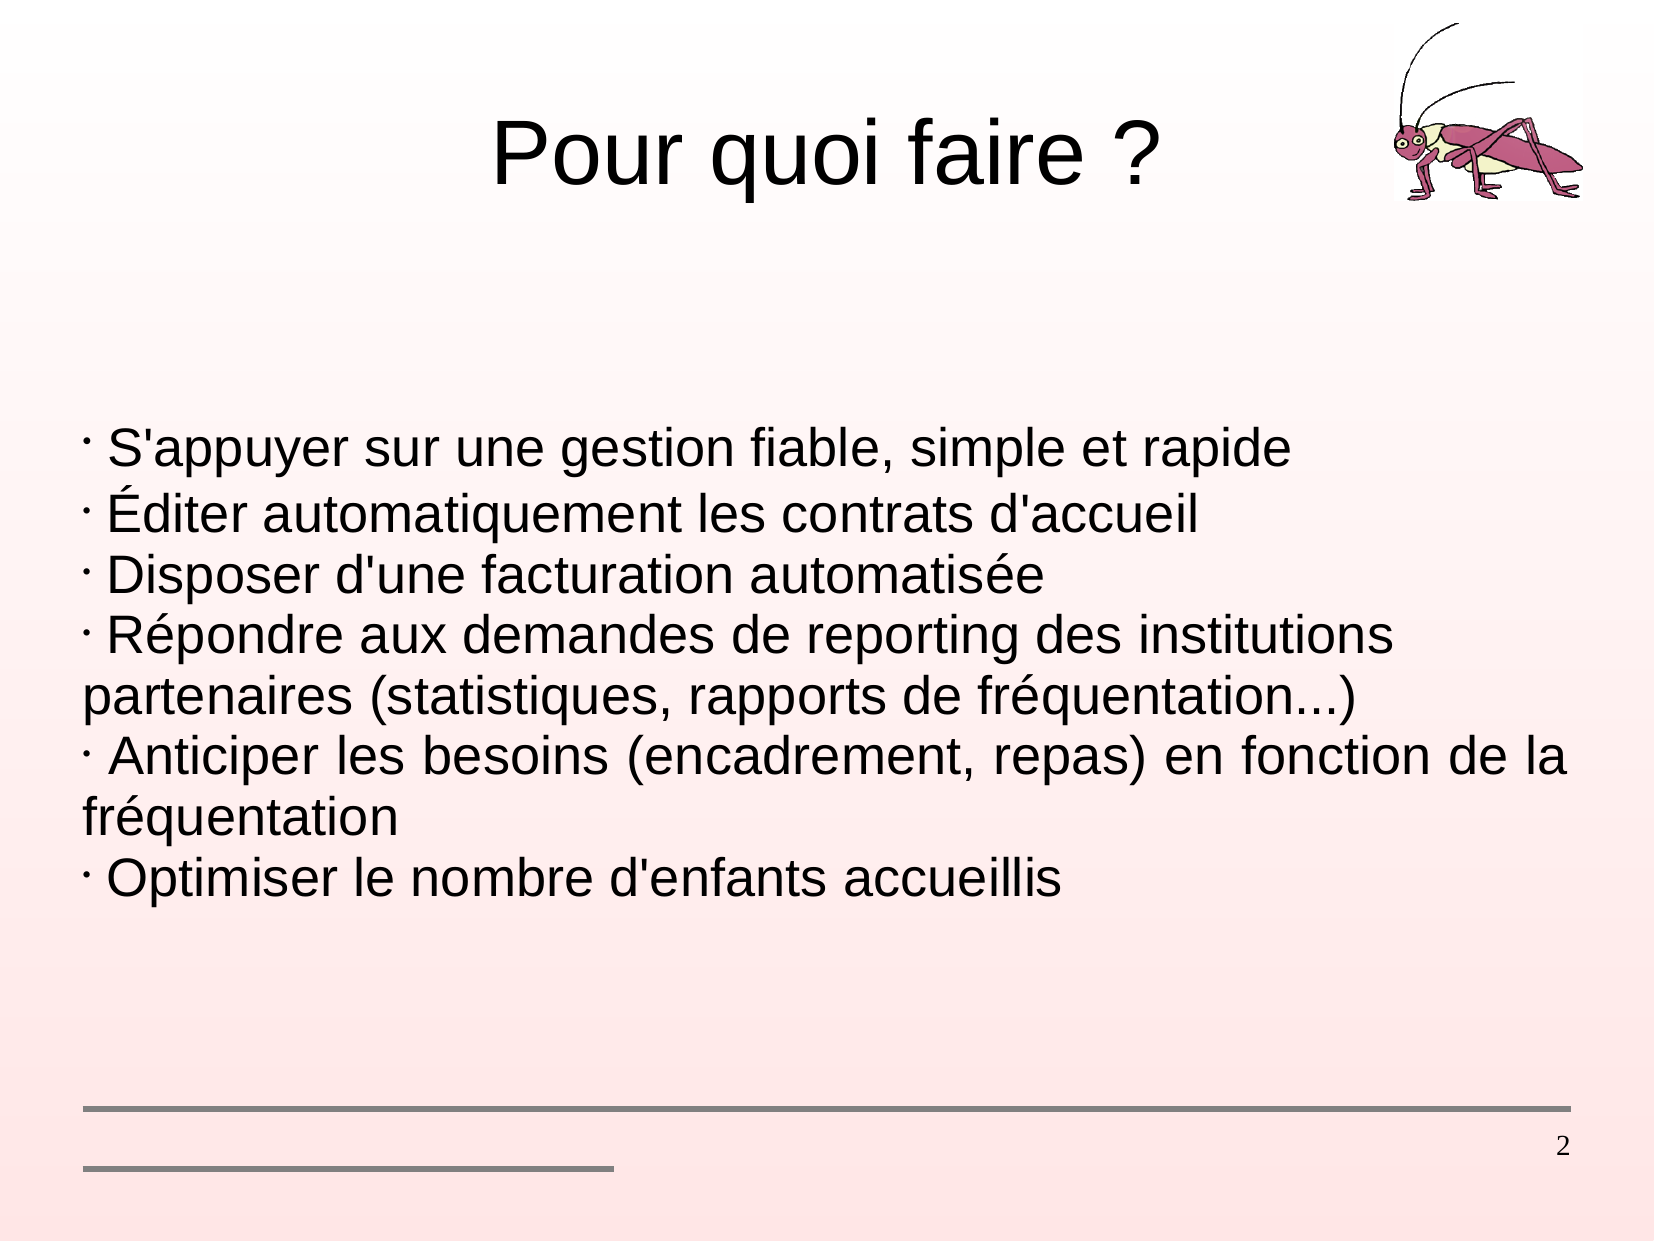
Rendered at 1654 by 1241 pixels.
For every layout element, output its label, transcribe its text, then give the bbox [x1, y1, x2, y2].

title Pour quoi faire ? [82, 49, 1571, 246]
picture [1394, 23, 1583, 201]
subtitle S'appuyer sur une gestion fiable, simple et rapide Éditer automatiquement les contrats d'accueil Disposer d'une facturation automatisée Répondre aux demandes de reporting des institutions partenaires (statistiques, rapports de fréquentation...) Anticiper les besoins (encadrement, repas) en fonction de la fréquentation Optimiser le nombre d'enfants accueillis [82, 246, 1571, 1066]
